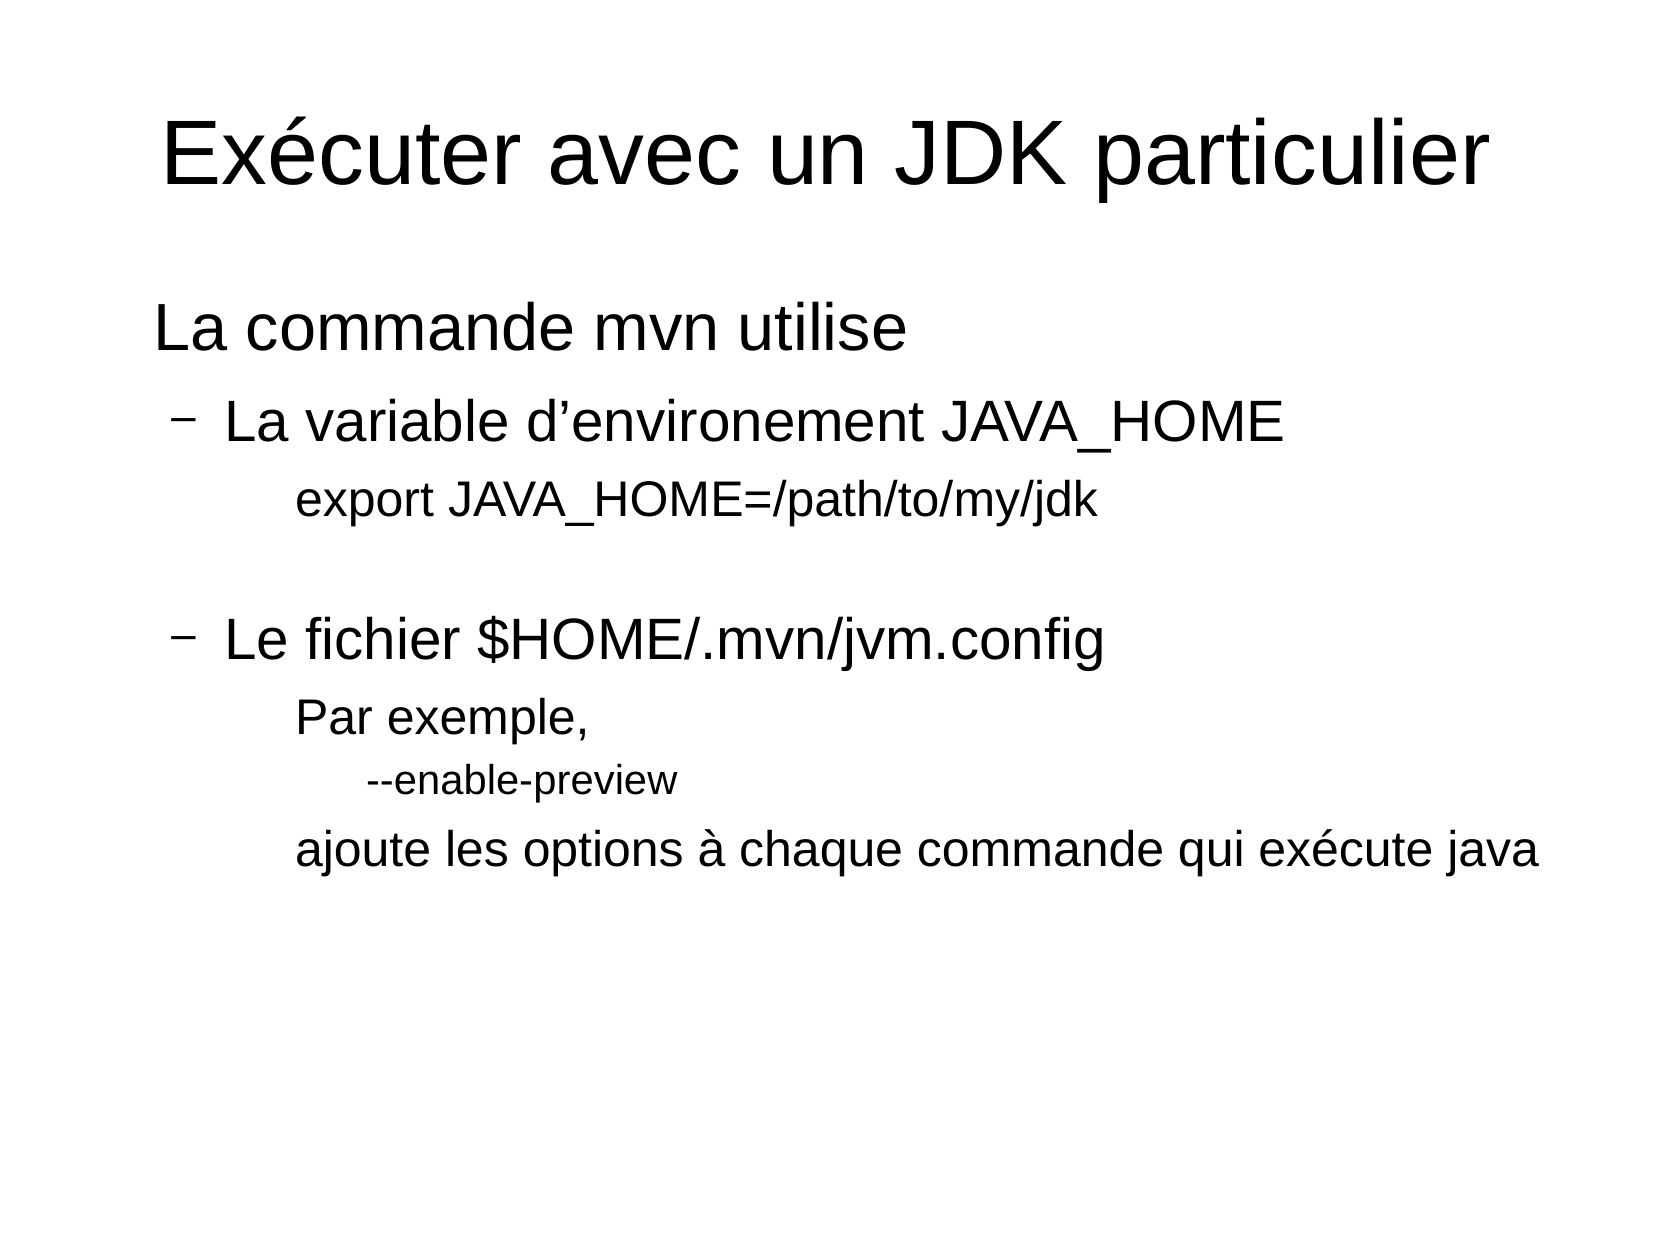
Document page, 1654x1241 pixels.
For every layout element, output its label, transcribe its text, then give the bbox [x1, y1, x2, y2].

title Exécuter avec un JDK particulier [82, 49, 1571, 257]
list La commande mvn utilise La variable d’environement JAVA_HOME export JAVA_HOME=/path/to/my/jdk Le fichier $HOME/.mvn/jvm.config Par exemple, --enable-preview ajoute les options à chaque commande qui exécute java [82, 290, 1571, 1010]
